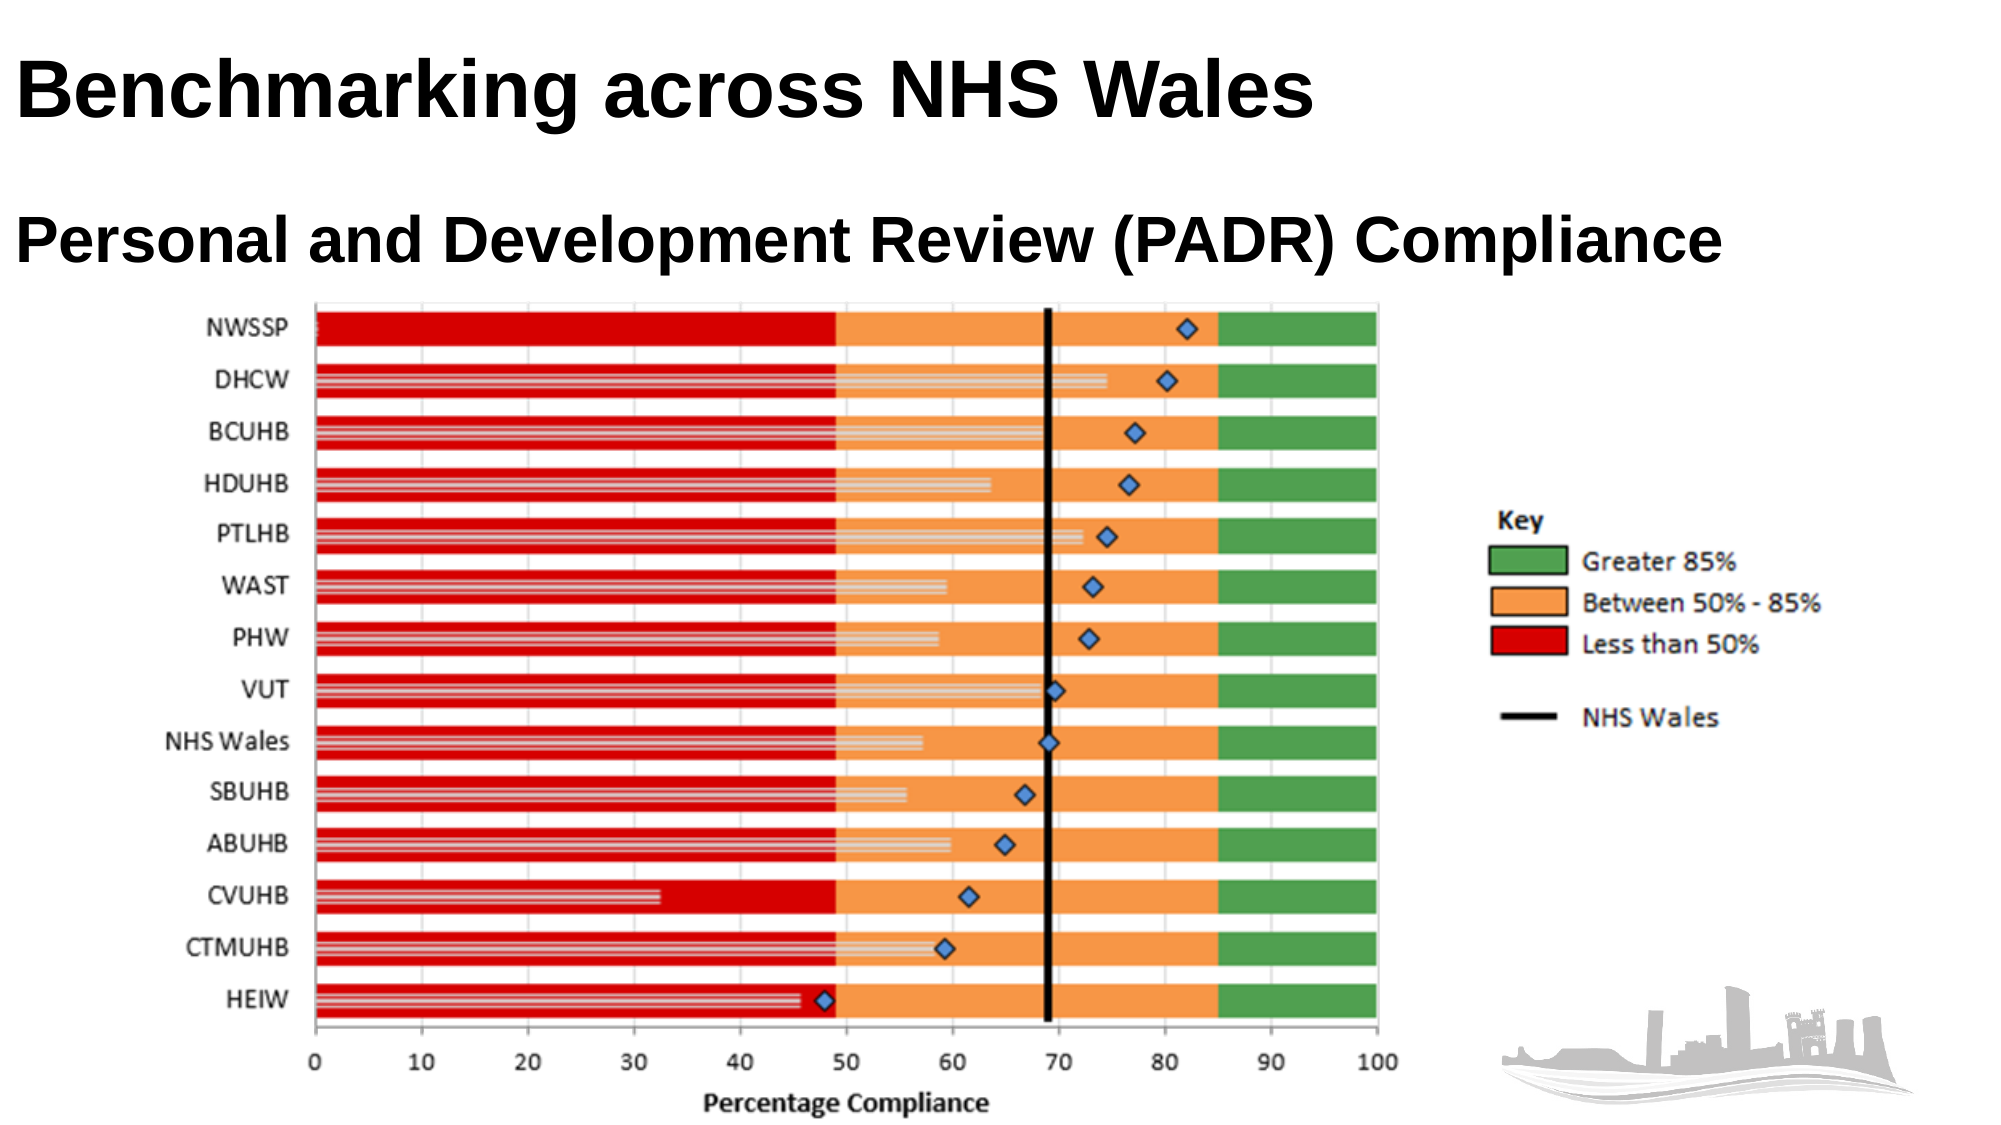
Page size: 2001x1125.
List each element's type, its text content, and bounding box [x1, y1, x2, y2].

picture [77, 284, 1871, 1125]
title Benchmarking across NHS Wales Personal and Development Review (PADR) Compliance [0, 39, 2000, 285]
